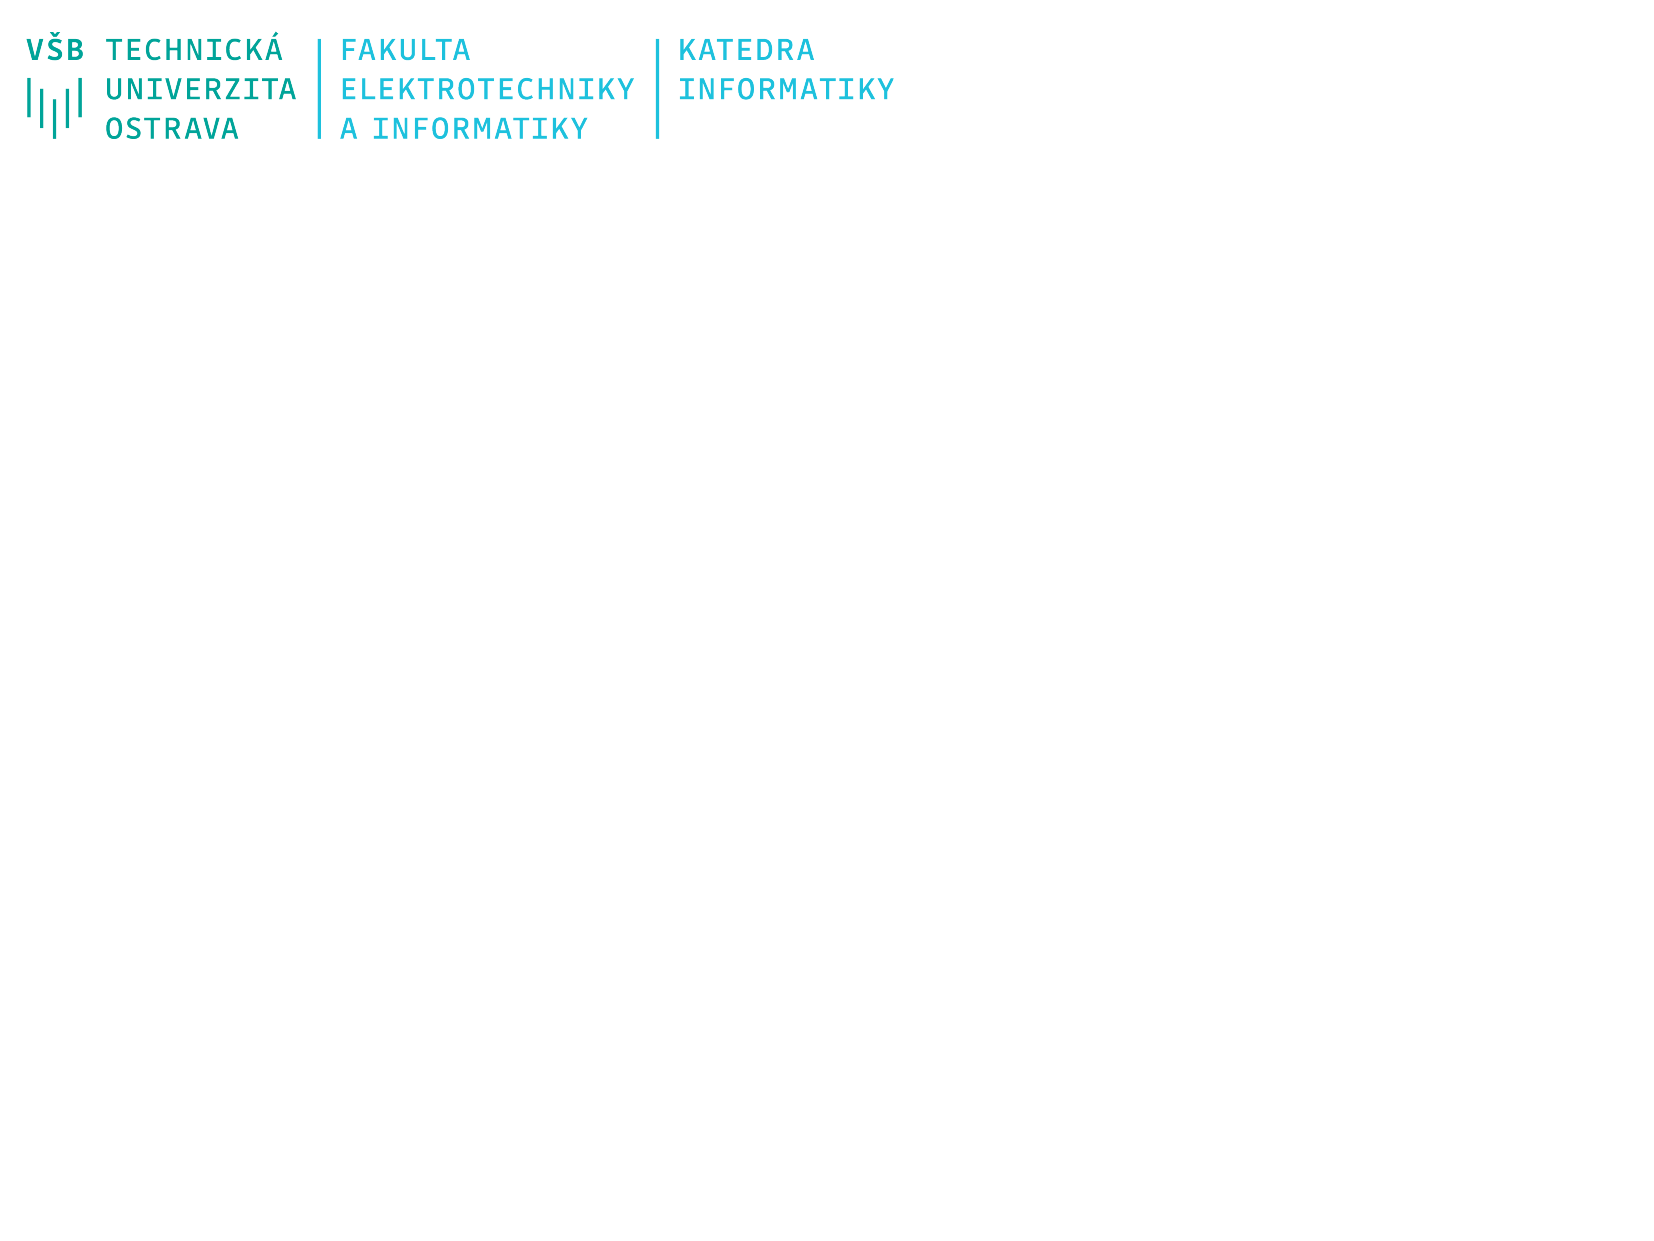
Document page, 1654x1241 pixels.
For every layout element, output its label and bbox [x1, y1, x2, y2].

picture [26, 31, 894, 139]
